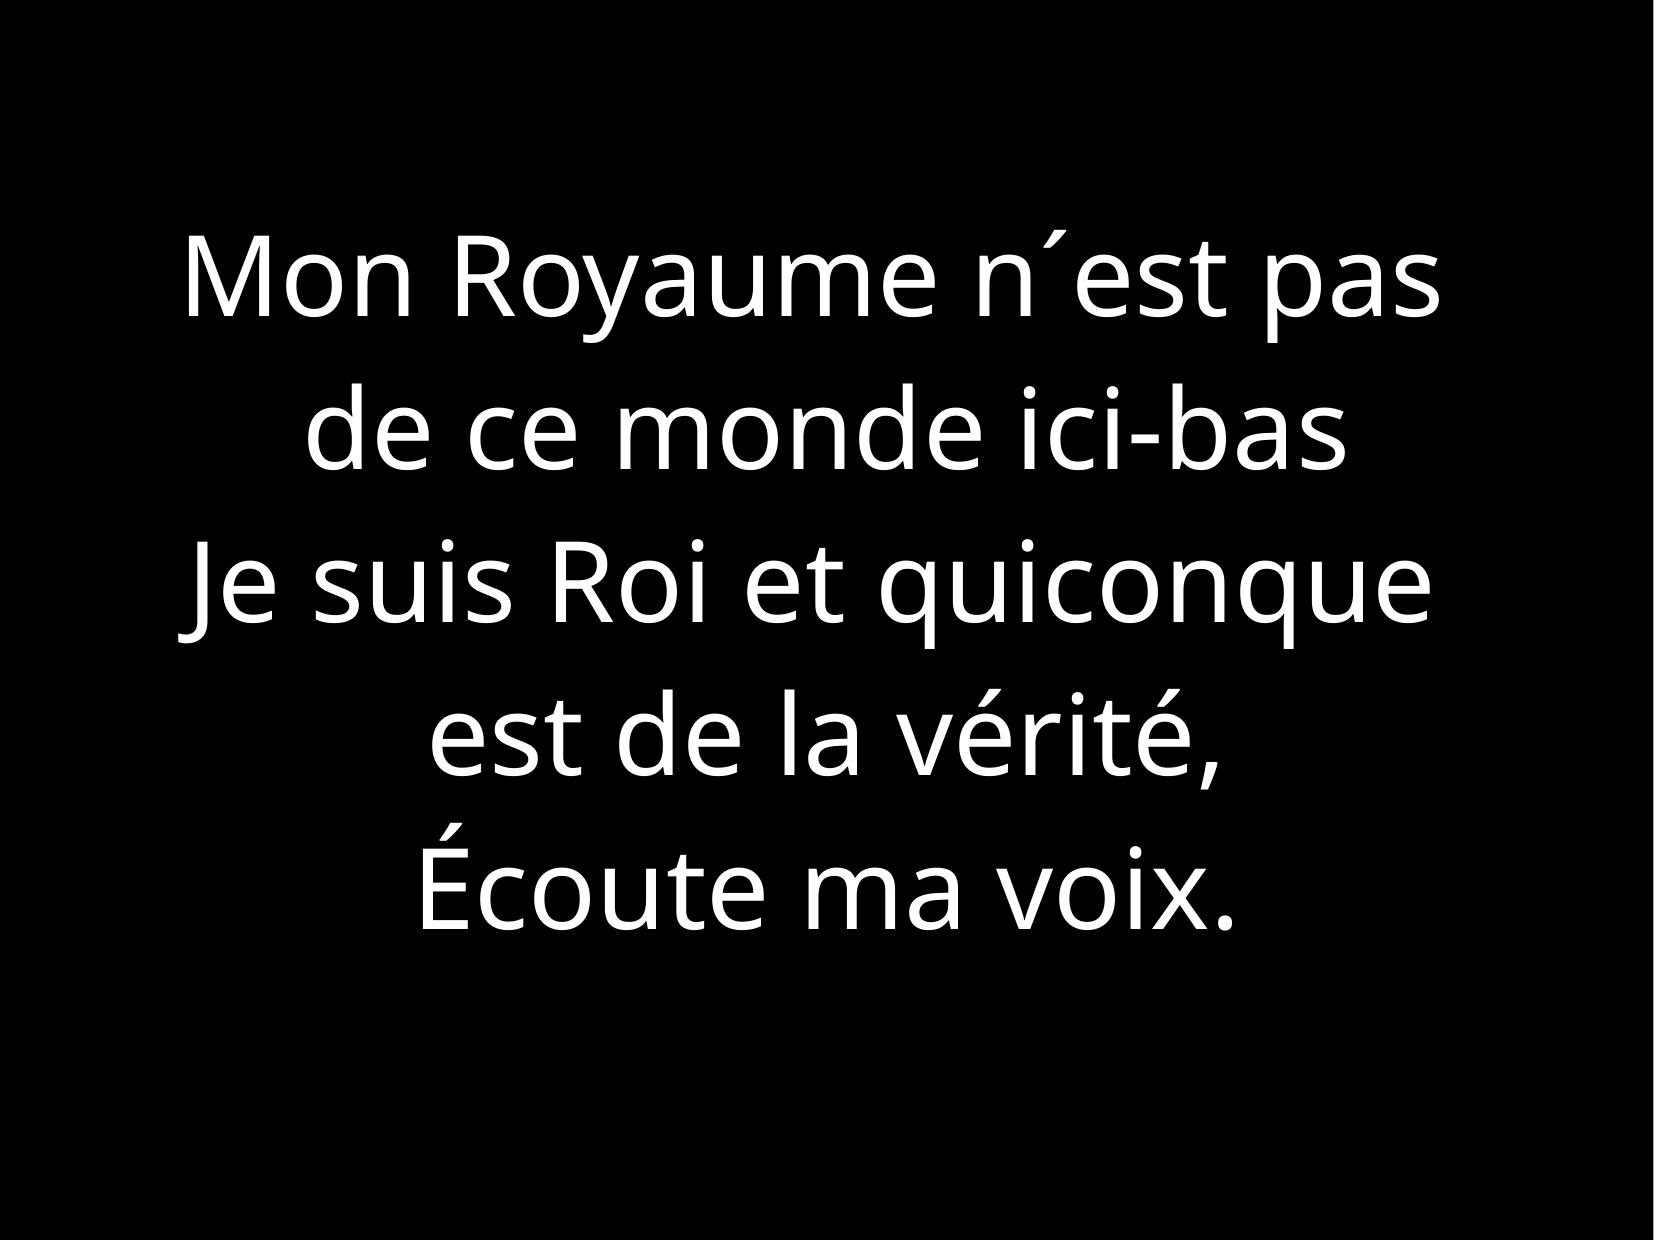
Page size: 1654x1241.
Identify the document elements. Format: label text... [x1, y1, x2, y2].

subtitle Mon Royaume n´est pas de ce monde ici-bas Je suis Roi et quiconque est de la vérité, Écoute ma voix. [29, 49, 1625, 1109]
